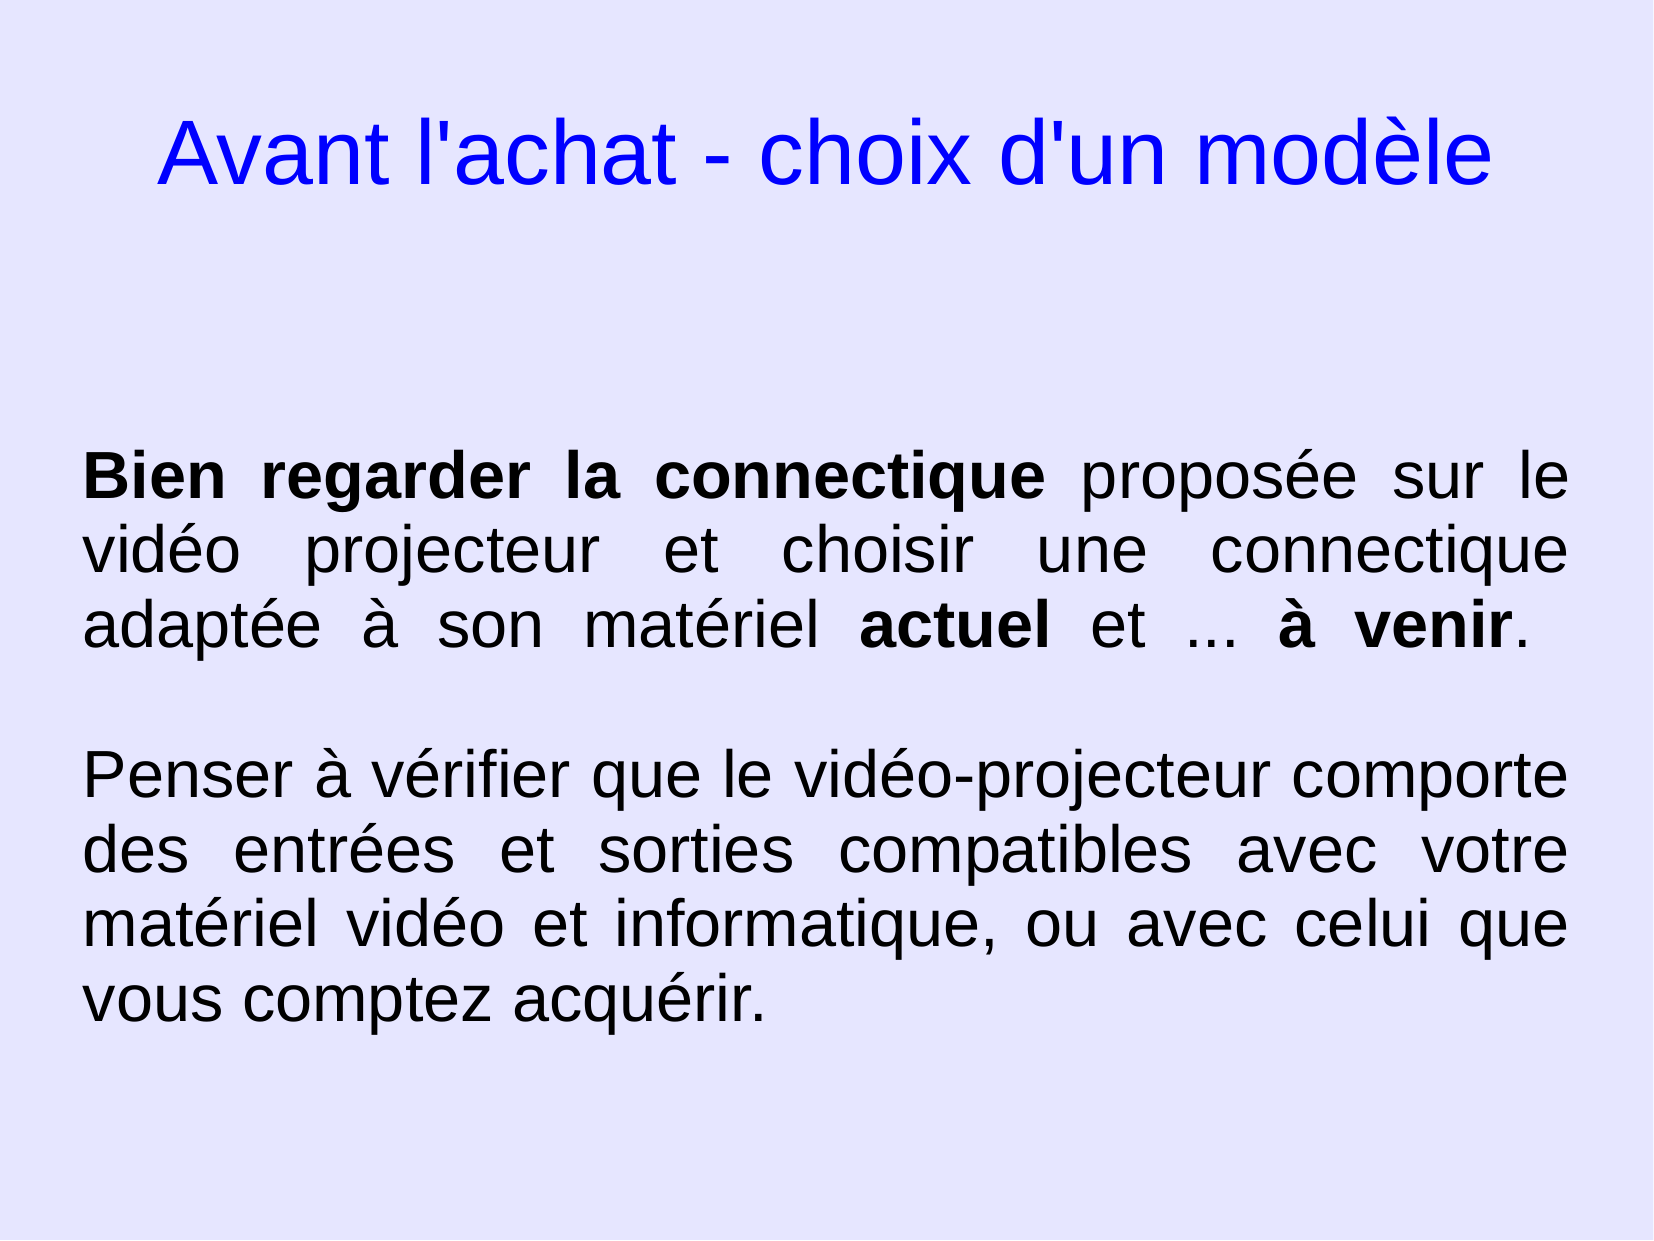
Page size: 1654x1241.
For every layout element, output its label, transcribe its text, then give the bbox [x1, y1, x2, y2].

title Avant l'achat - choix d'un modèle [82, 49, 1571, 257]
subtitle Bien regarder la connectique proposée sur le vidéo projecteur et choisir une connectique adaptée à son matériel actuel et ... à venir. Penser à vérifier que le vidéo-projecteur comporte des entrées et sorties compatibles avec votre matériel vidéo et informatique, ou avec celui que vous comptez acquérir. [82, 297, 1571, 1102]
